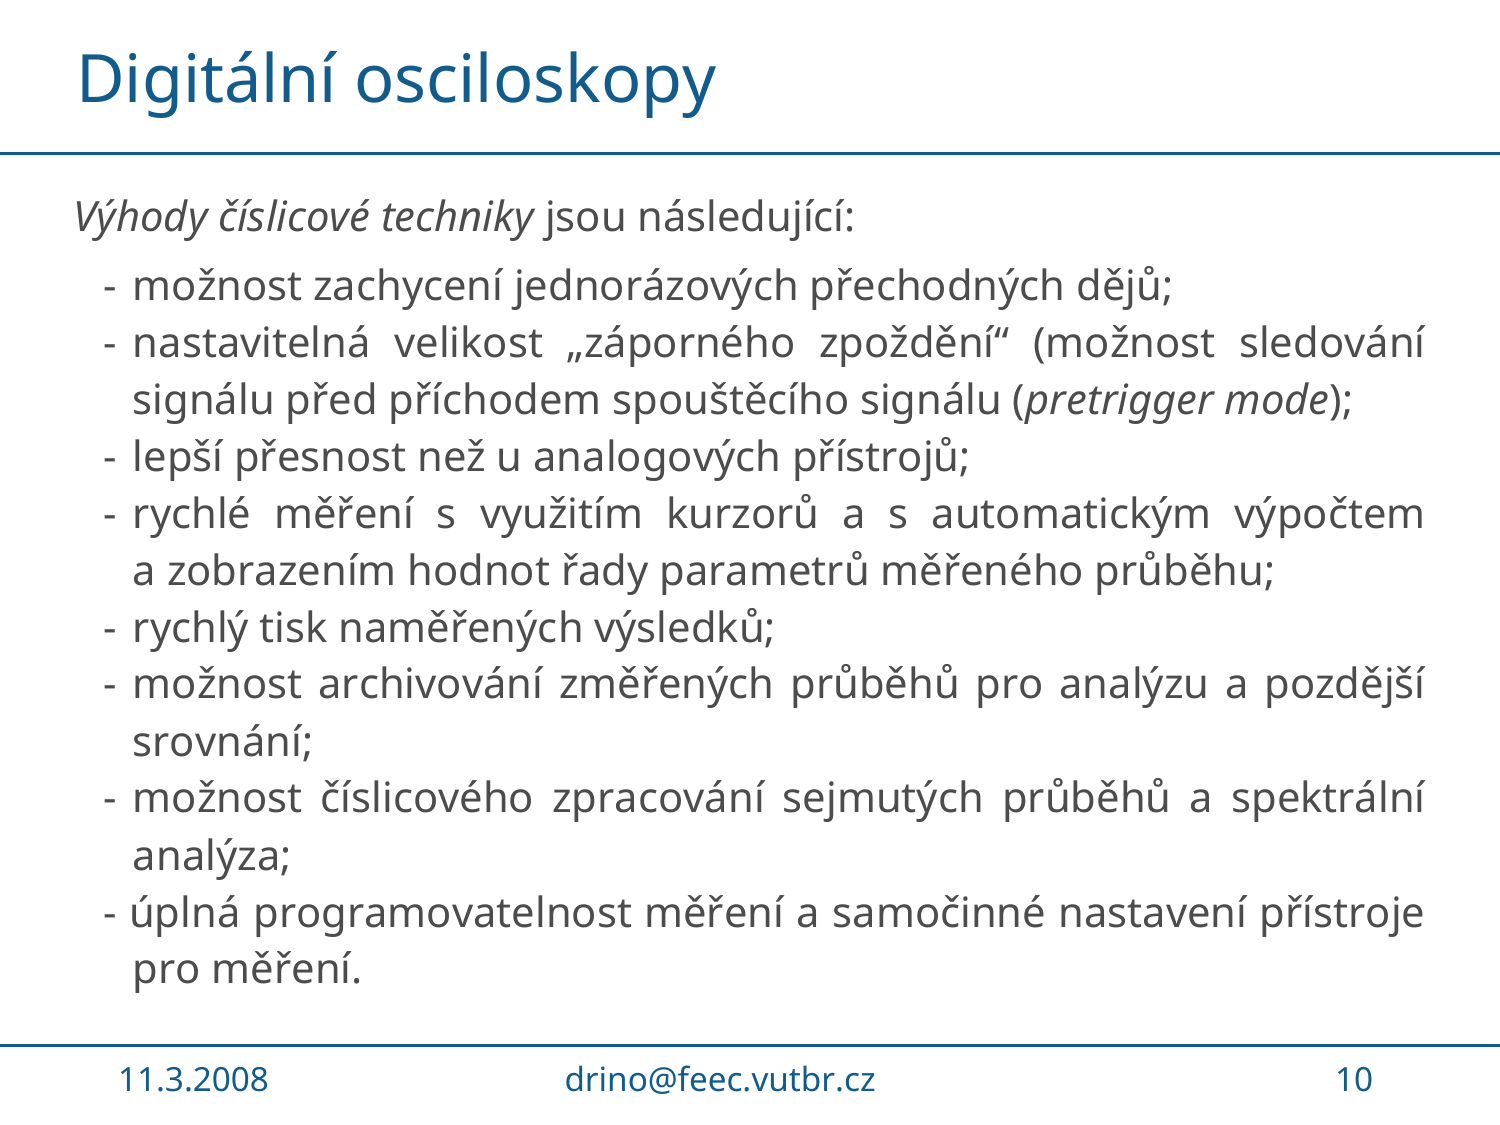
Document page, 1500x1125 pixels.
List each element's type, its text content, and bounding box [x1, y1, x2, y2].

text_box 11.3.2008 [103, 1049, 432, 1125]
title Digitální osciloskopy [0, 0, 1500, 152]
text_box Výhody číslicové techniky jsou následující: - možnost zachycení jednorázových přechodných dějů; - nastavitelná velikost „záporného zpoždění“ (možnost sledování signálu před příchodem spouštěcího signálu (pretrigger mode); - lepší přesnost než u analogových přístrojů; - rychlé měření s využitím kurzorů a s automatickým výpočtem a zobrazením hodnot řady parametrů měřeného průběhu; - rychlý tisk naměřených výsledků; - možnost archivování změřených průběhů pro analýzu a pozdější srovnání; - možnost číslicového zpracování sejmutých průběhů a spektrální analýza; - úplná programovatelnost měření a samočinné nastavení přístroje pro měření. [59, 178, 1442, 1004]
text_box 10 [1075, 1049, 1388, 1125]
text_box drino@feec.vutbr.cz [454, 1049, 987, 1125]
